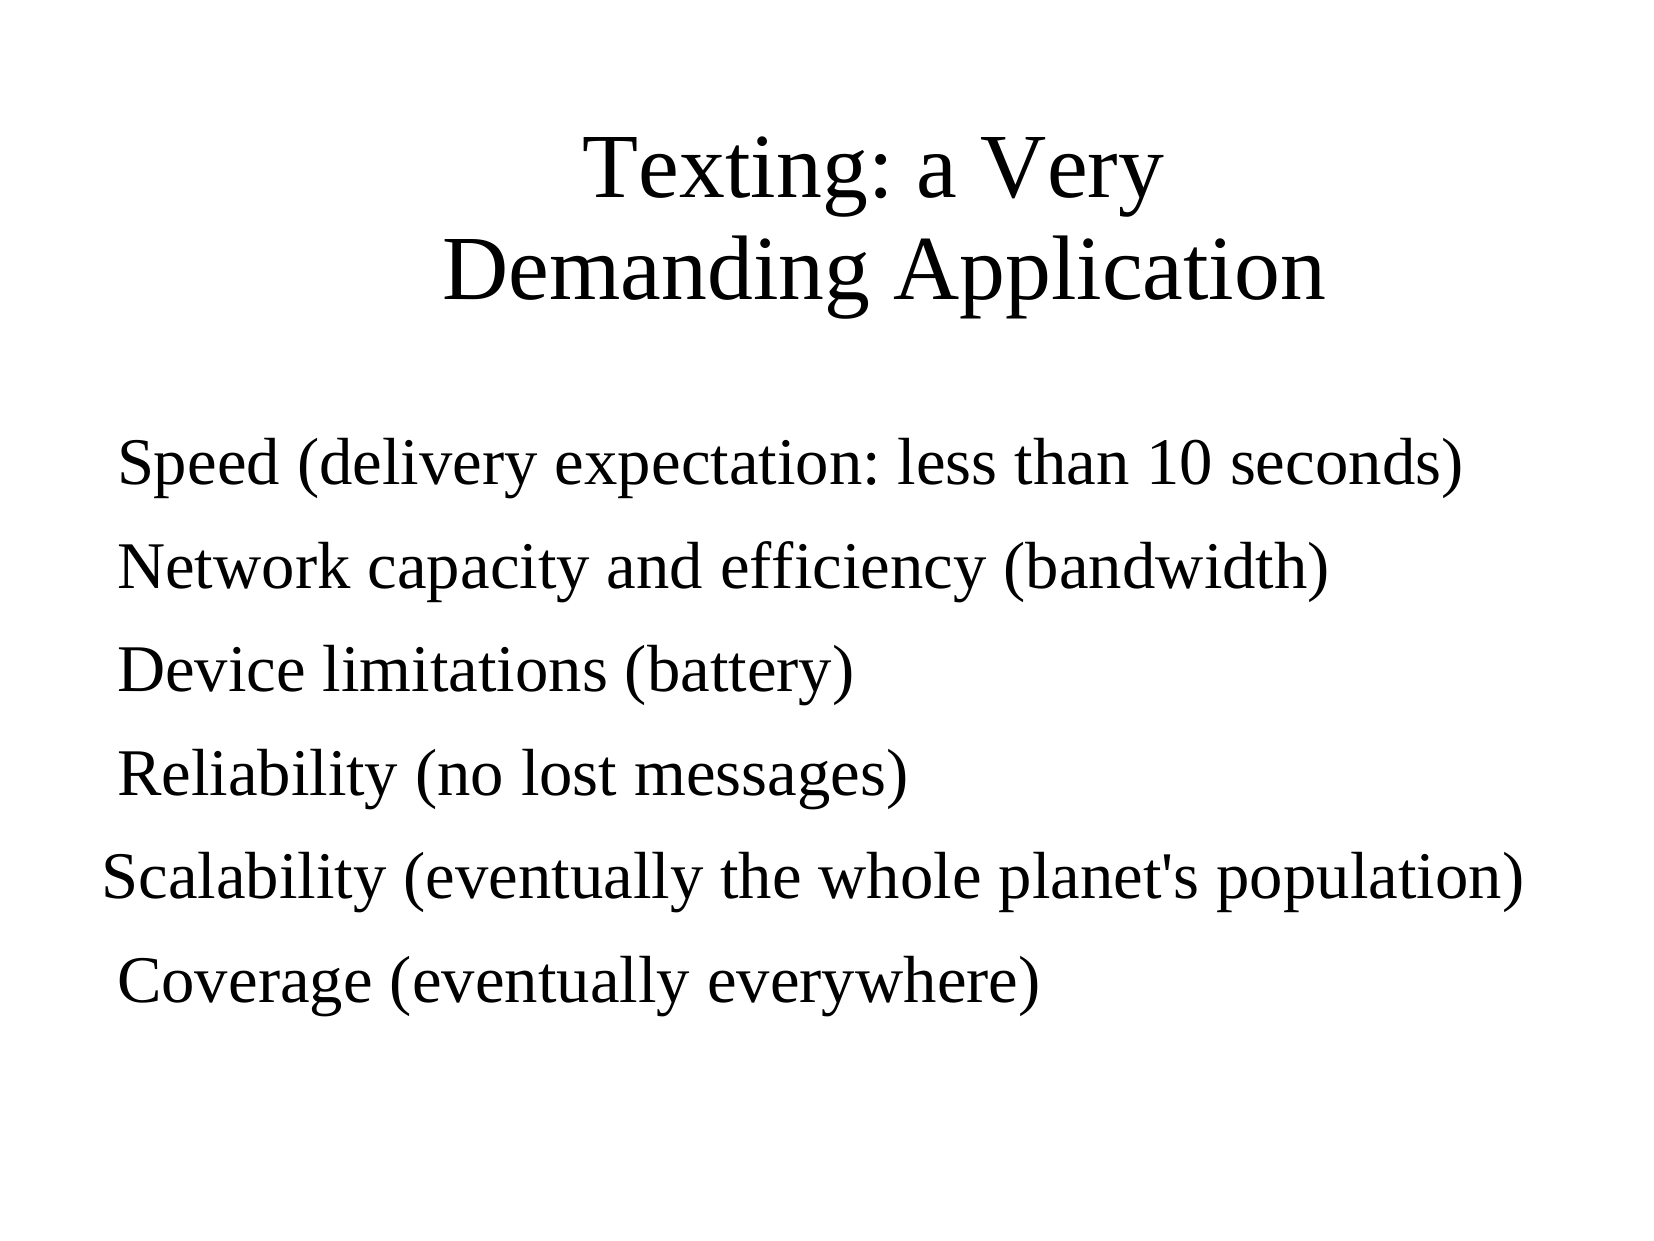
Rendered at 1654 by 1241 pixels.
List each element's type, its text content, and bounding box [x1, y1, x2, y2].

list Speed (delivery expectation: less than 10 seconds) Network capacity and efficiency (bandwidth) Device limitations (battery) Reliability (no lost messages) Scalability (eventually the whole planet's population) Coverage (eventually everywhere) [82, 425, 1554, 1207]
title Texting: a Very Demanding Application [167, 106, 1580, 329]
